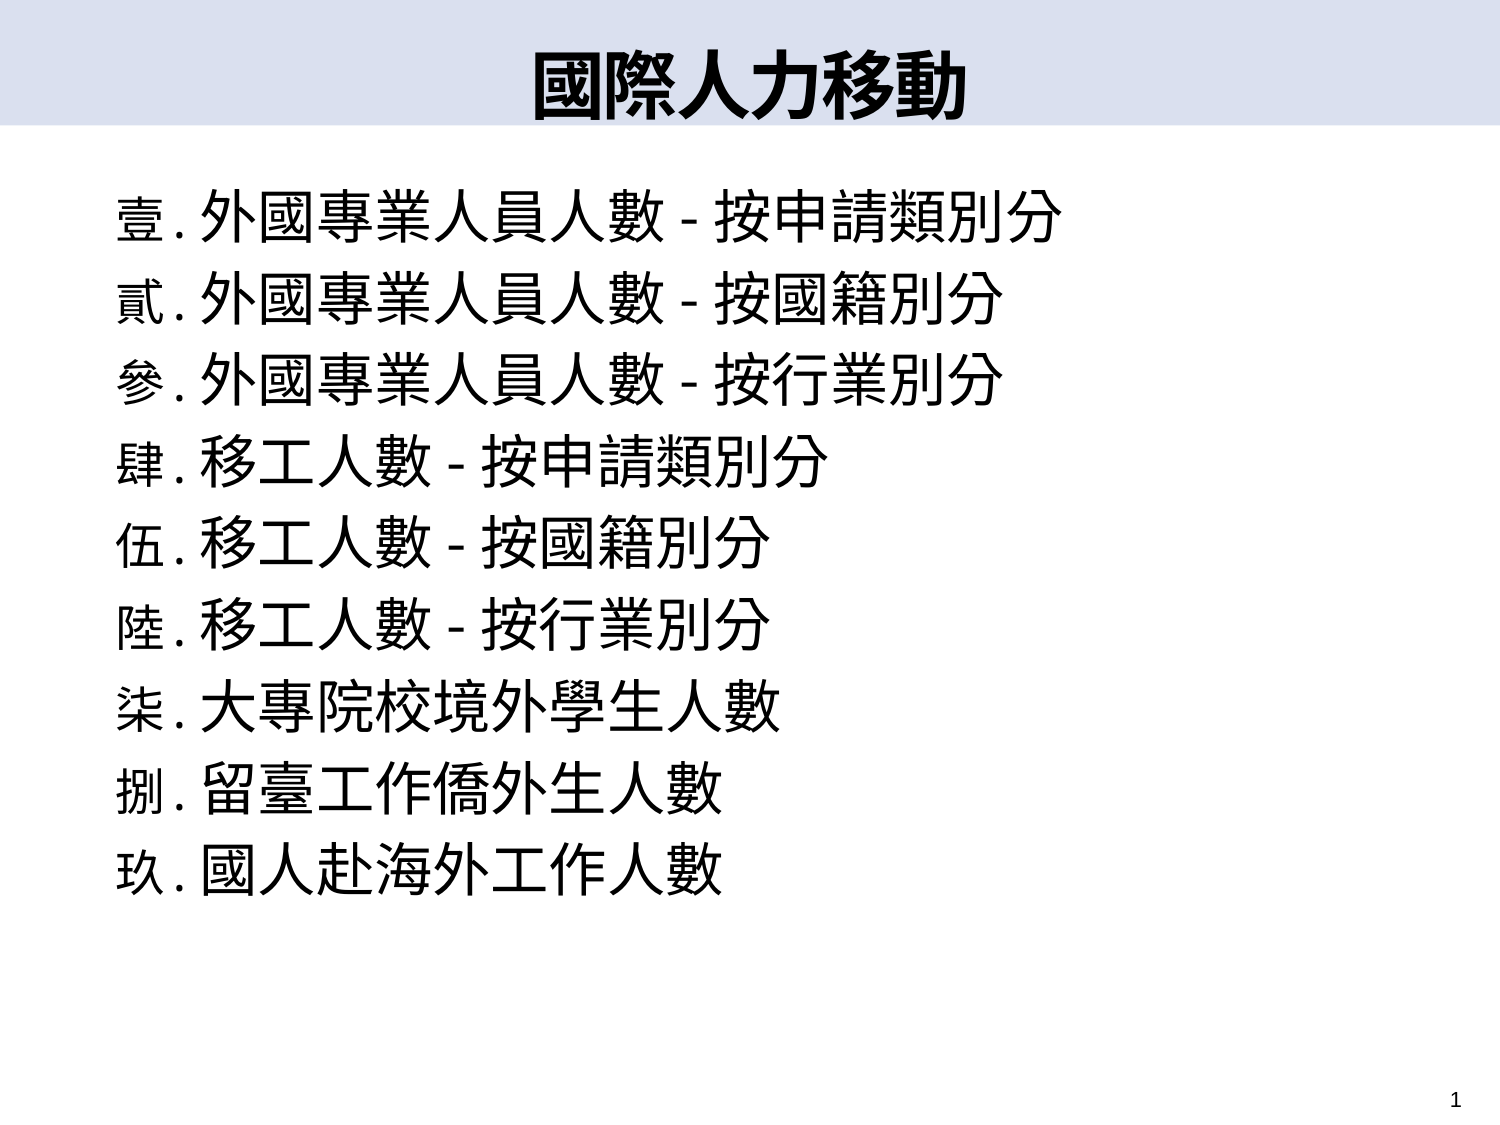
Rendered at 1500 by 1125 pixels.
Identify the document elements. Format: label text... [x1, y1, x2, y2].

title 國際人力移動 [75, 2, 1425, 165]
list 外國專業人員人數-按申請類別分 外國專業人員人數-按國籍別分 外國專業人員人數-按行業別分 移工人數-按申請類別分 移工人數-按國籍別分 移工人數-按行業別分 大專院校境外學生人數 留臺工作僑外生人數 國人赴海外工作人數 [100, 172, 1424, 1049]
text_box 1 [1435, 1078, 1483, 1120]
